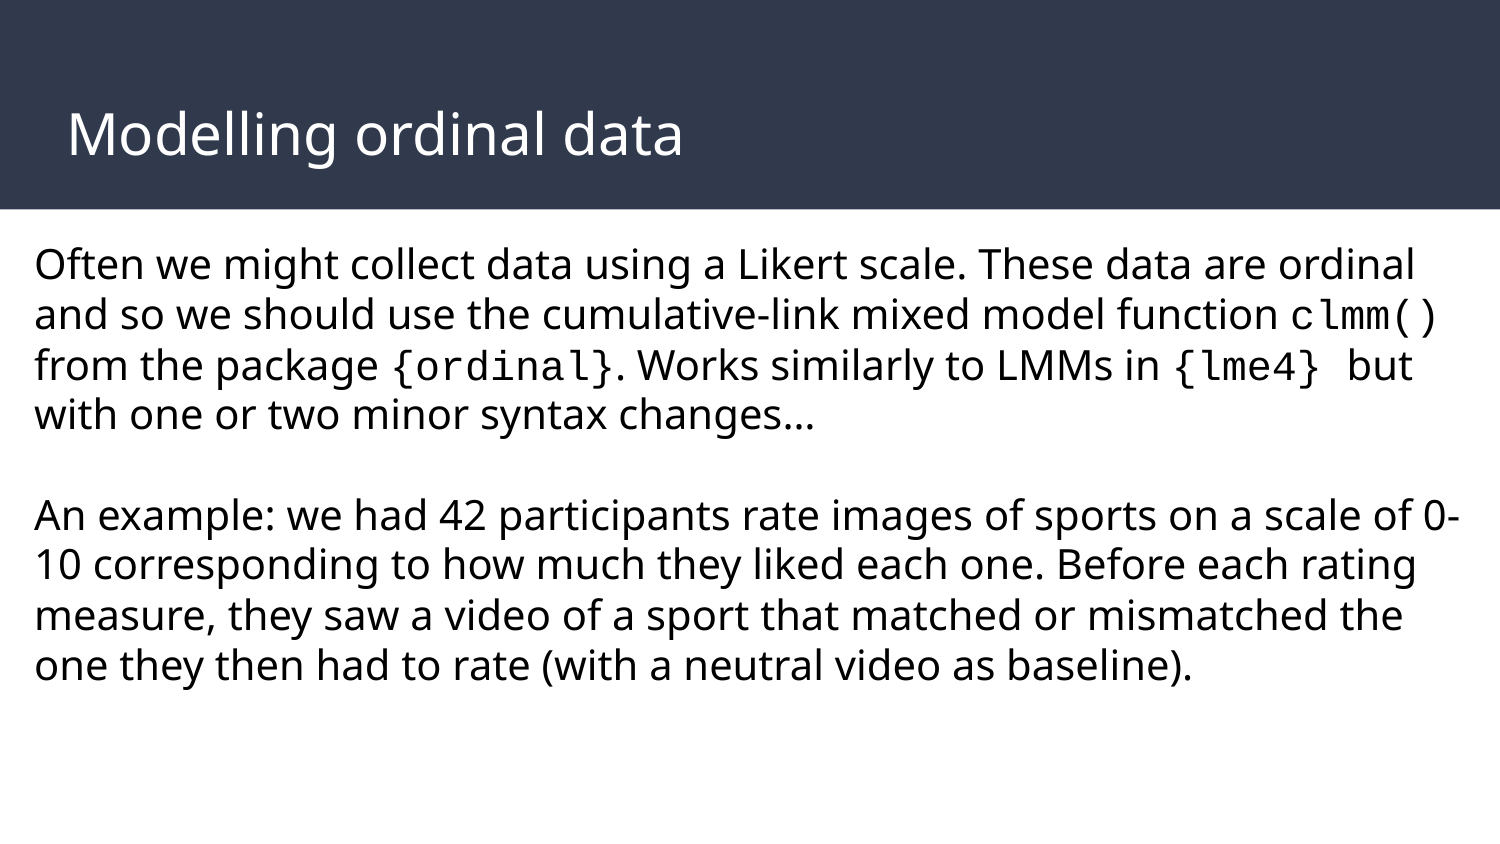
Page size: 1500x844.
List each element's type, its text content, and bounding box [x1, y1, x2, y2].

title Modelling ordinal data [51, 82, 1449, 185]
text_box Often we might collect data using a Likert scale. These data are ordinal and so we should use the cumulative-link mixed model function clmm() from the package {ordinal}. Works similarly to LMMs in {lme4} but with one or two minor syntax changes… An example: we had 42 participants rate images of sports on a scale of 0-10 corresponding to how much they liked each one. Before each rating measure, they saw a video of a sport that matched or mismatched the one they then had to rate (with a neutral video as baseline). [19, 223, 1480, 829]
